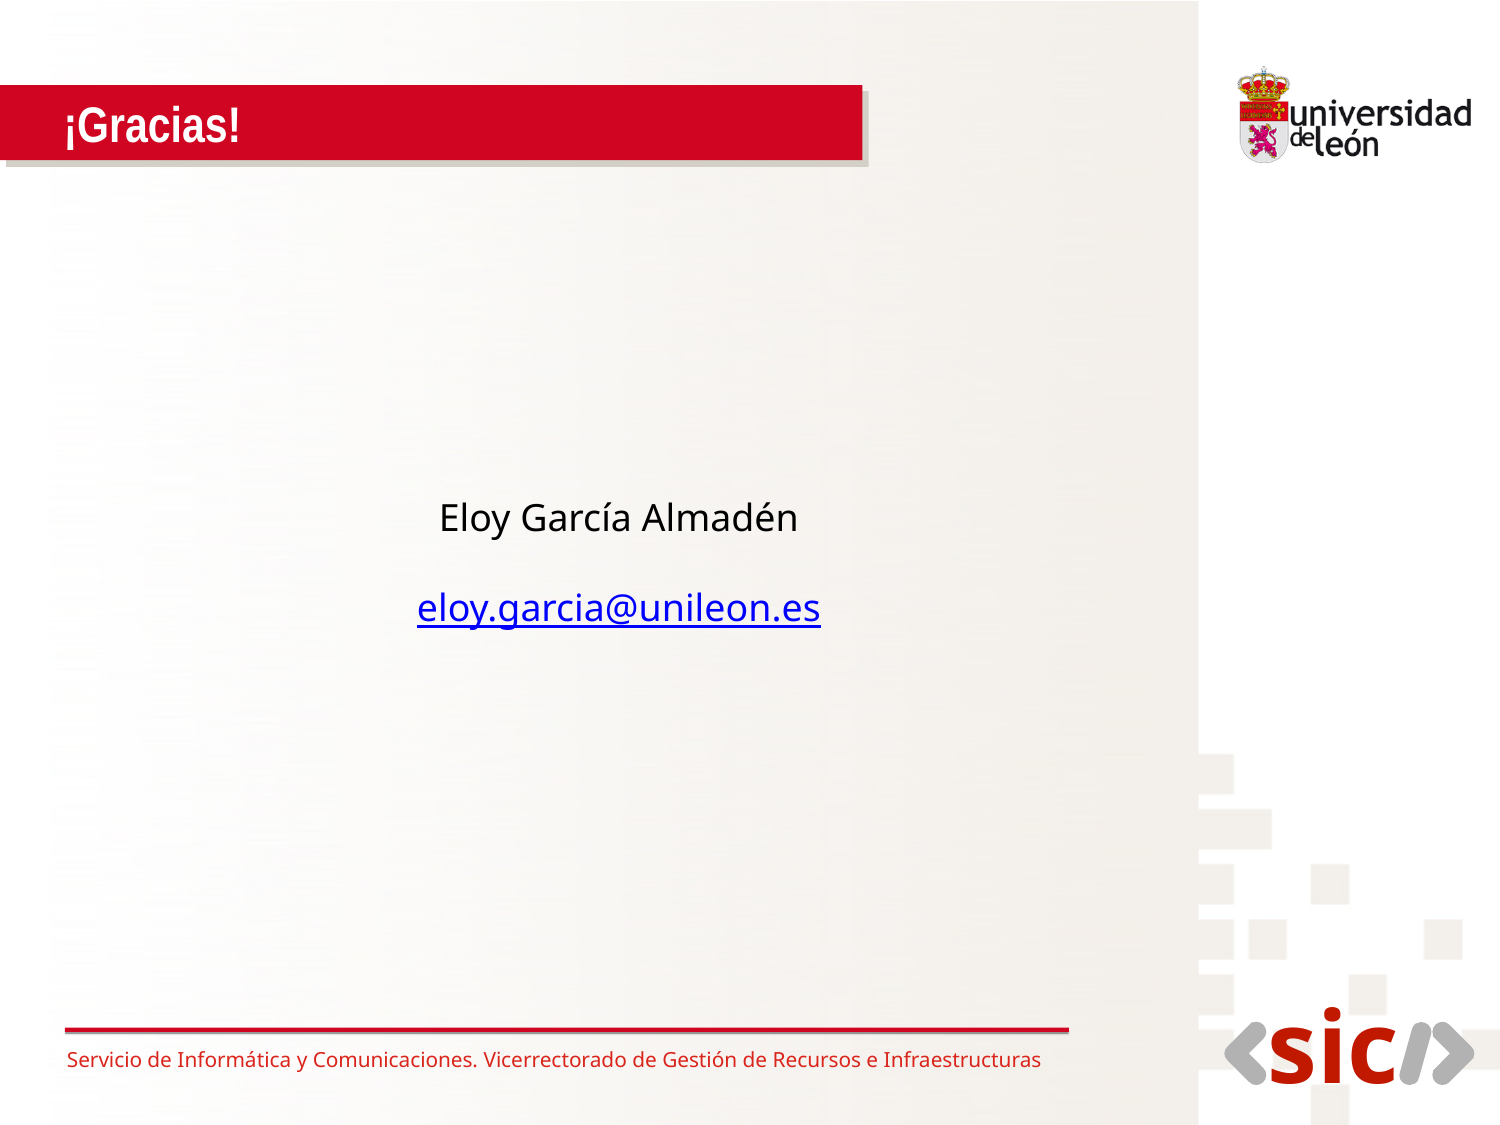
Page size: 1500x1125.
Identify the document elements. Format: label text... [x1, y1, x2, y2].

picture [0, 1, 1500, 1125]
text_box <sic/> [1175, 975, 1500, 1111]
text_box Eloy García Almadén eloy.garcia@unileon.es [46, 397, 1192, 682]
text_box ¡Gracias! [48, 85, 257, 160]
